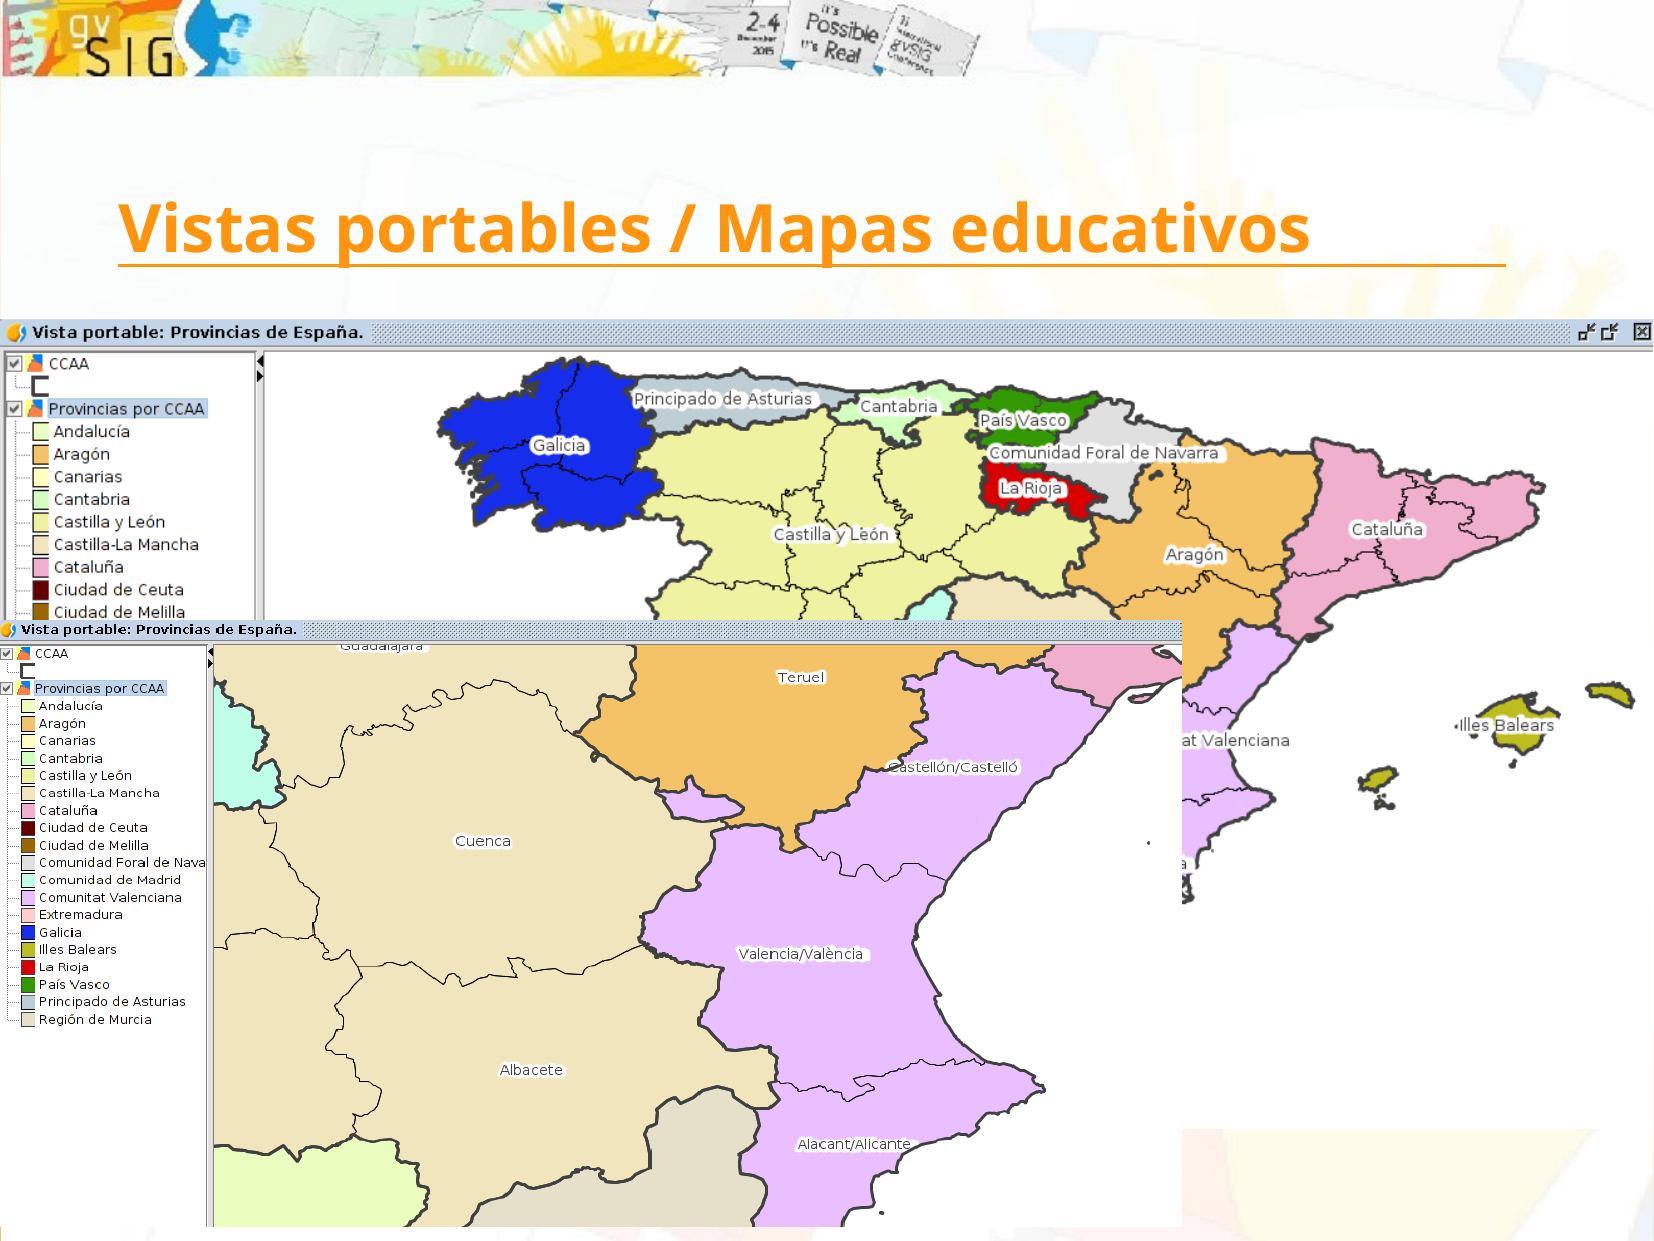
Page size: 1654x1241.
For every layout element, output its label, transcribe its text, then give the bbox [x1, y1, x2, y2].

picture [0, 0, 1654, 1241]
title Vistas portables / Mapas educativos [118, 177, 1607, 276]
